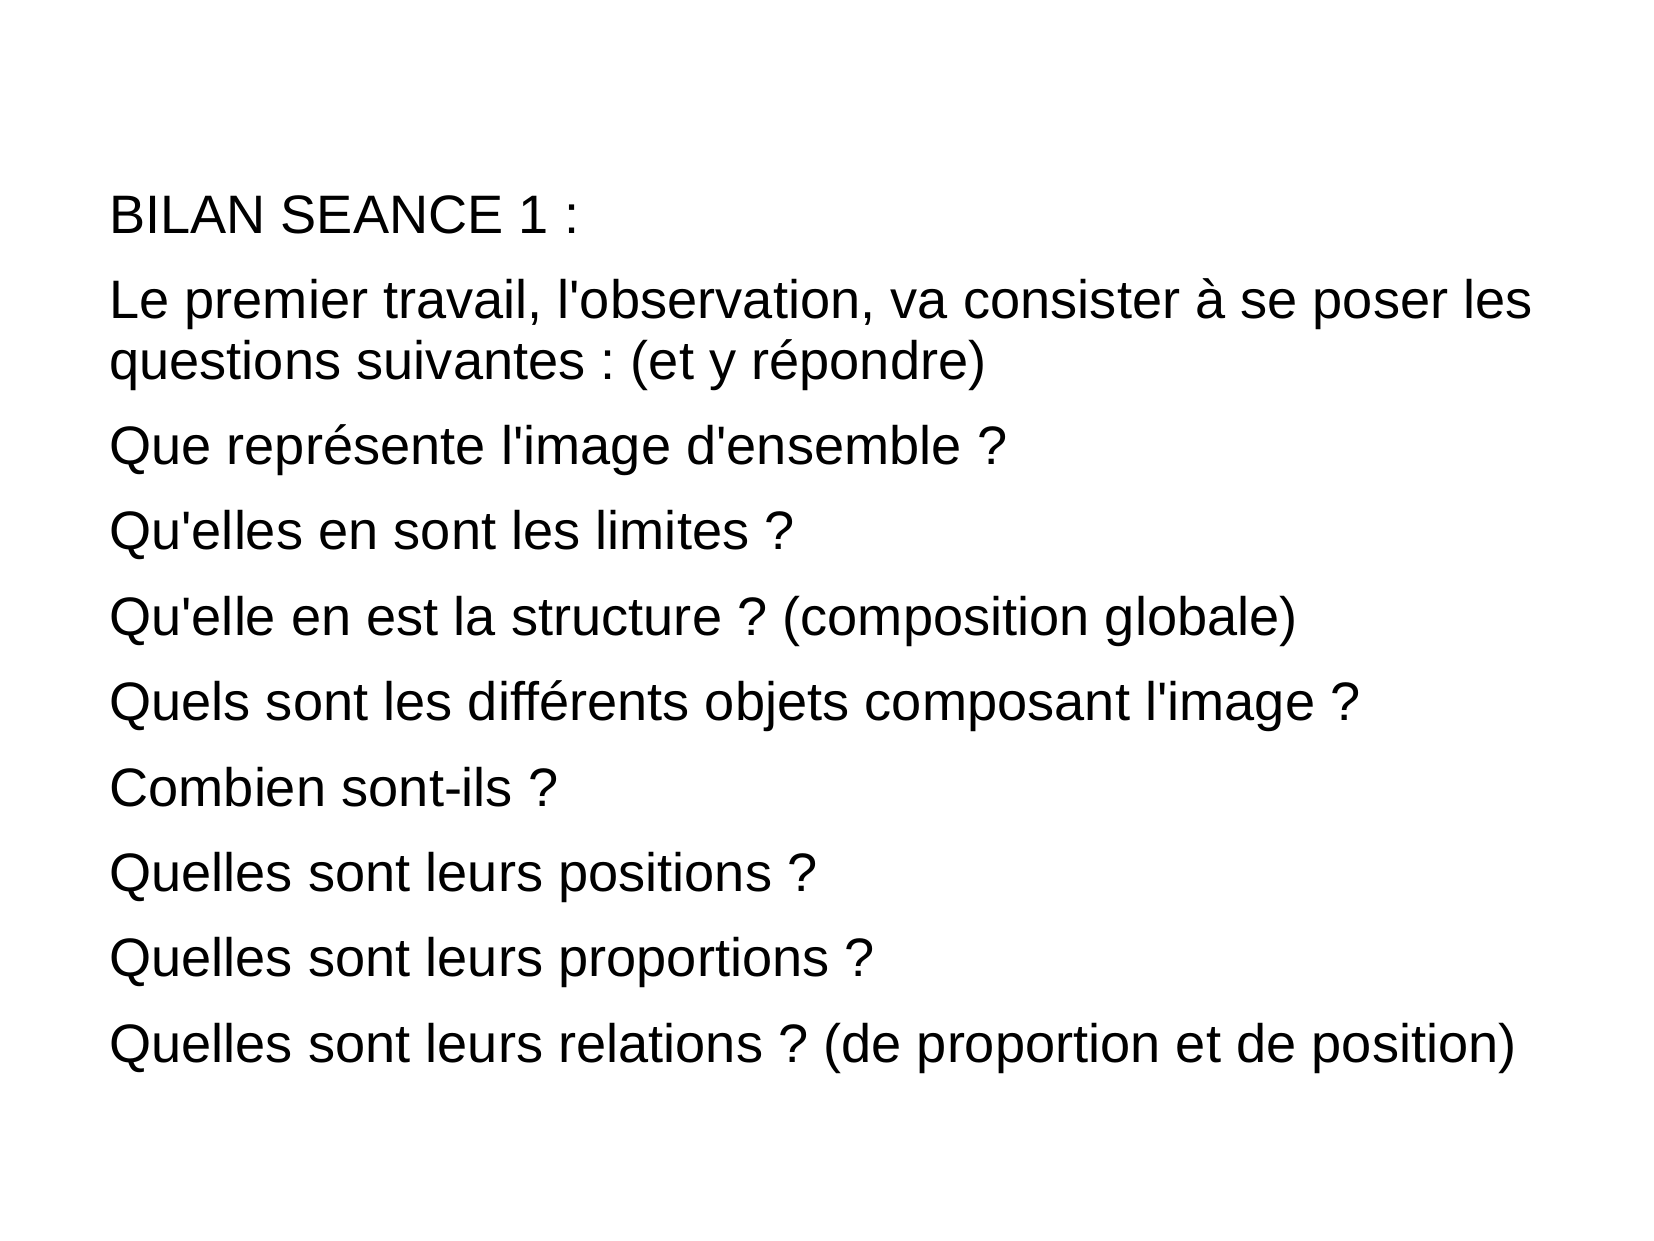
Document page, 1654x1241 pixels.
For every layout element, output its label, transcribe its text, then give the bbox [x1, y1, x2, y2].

text_box BILAN SEANCE 1 : Le premier travail, l'observation, va consister à se poser les questions suivantes : (et y répondre) Que représente l'image d'ensemble ? Qu'elles en sont les limites ? Qu'elle en est la structure ? (composition globale) Quels sont les différents objets composant l'image ? Combien sont-ils ? Quelles sont leurs positions ? Quelles sont leurs proportions ? Quelles sont leurs relations ? (de proportion et de position) [94, 177, 1630, 1241]
